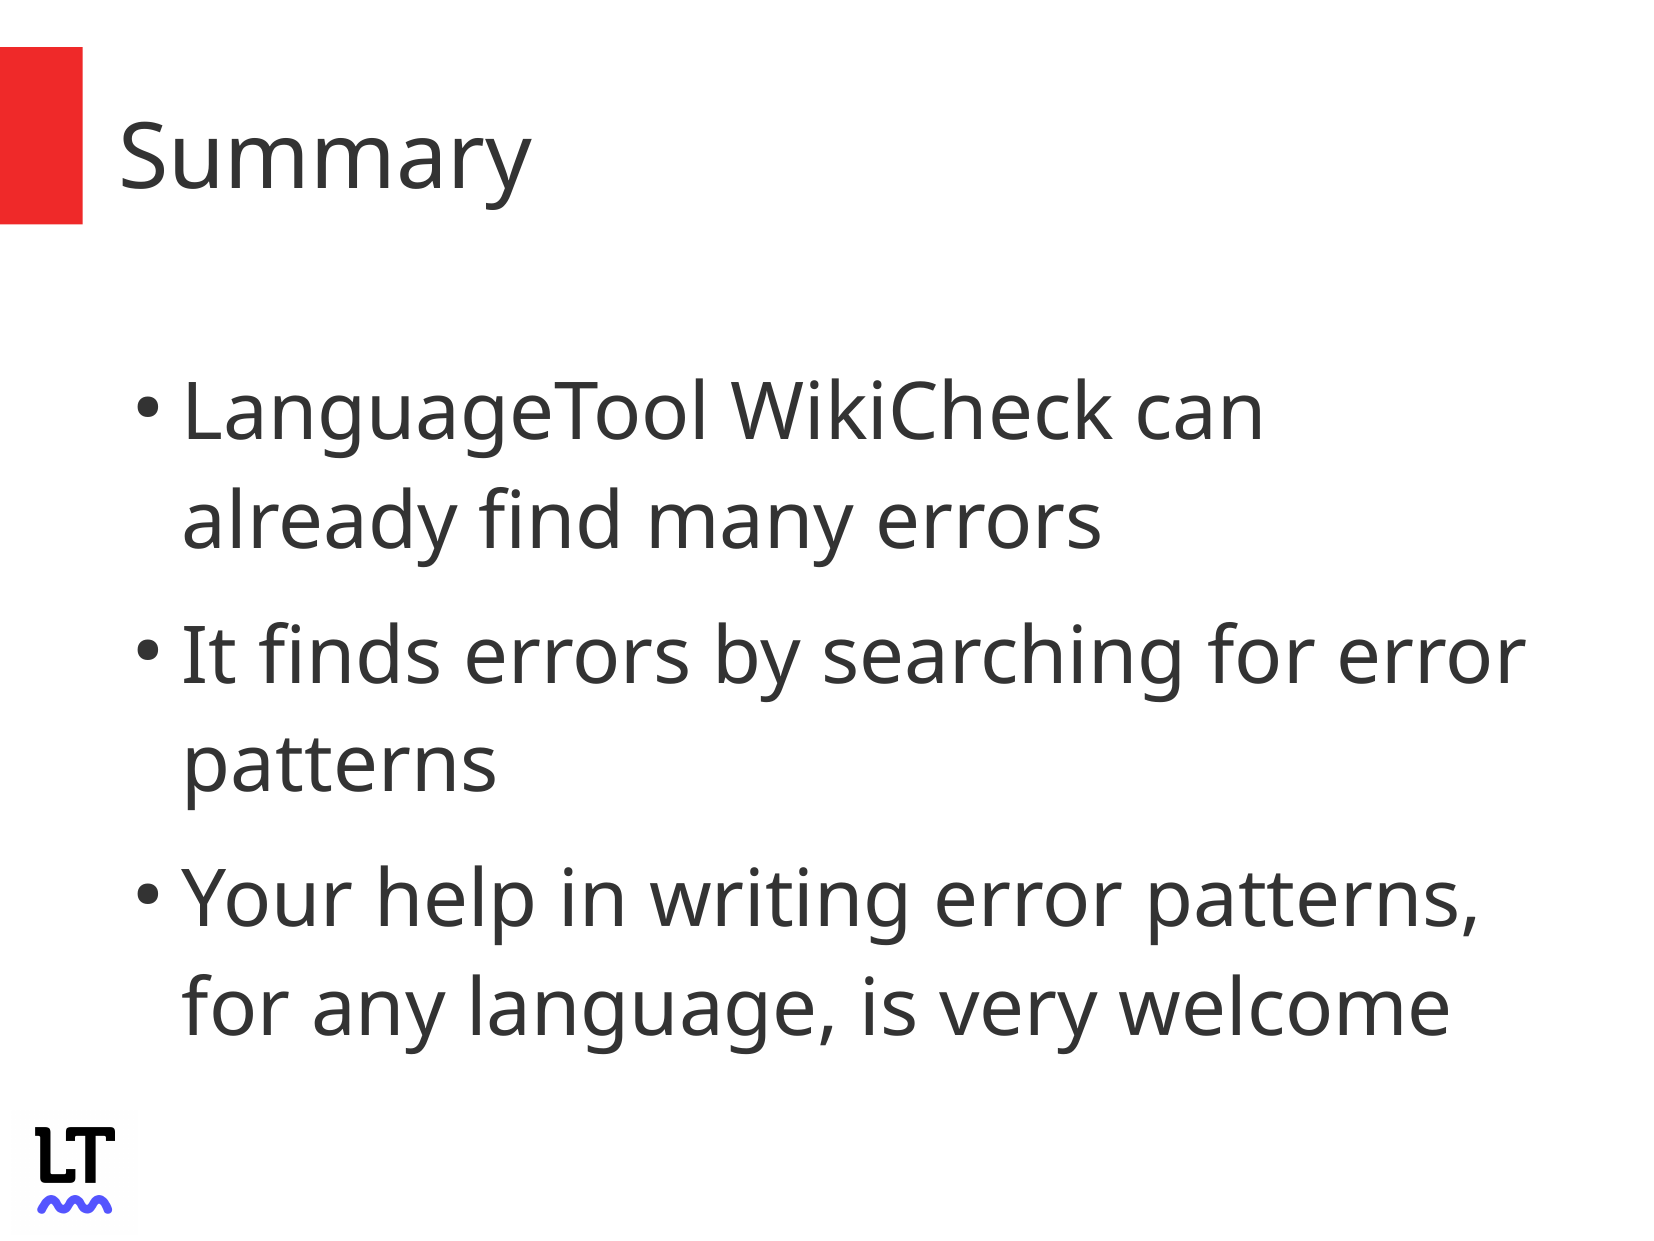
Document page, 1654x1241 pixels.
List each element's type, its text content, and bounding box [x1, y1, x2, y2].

title Summary [118, 49, 1571, 257]
list LanguageTool WikiCheck can already find many errors It finds errors by searching for error patterns Your help in writing error patterns, for any language, is very welcome [118, 354, 1536, 1074]
picture [11, 1110, 138, 1235]
